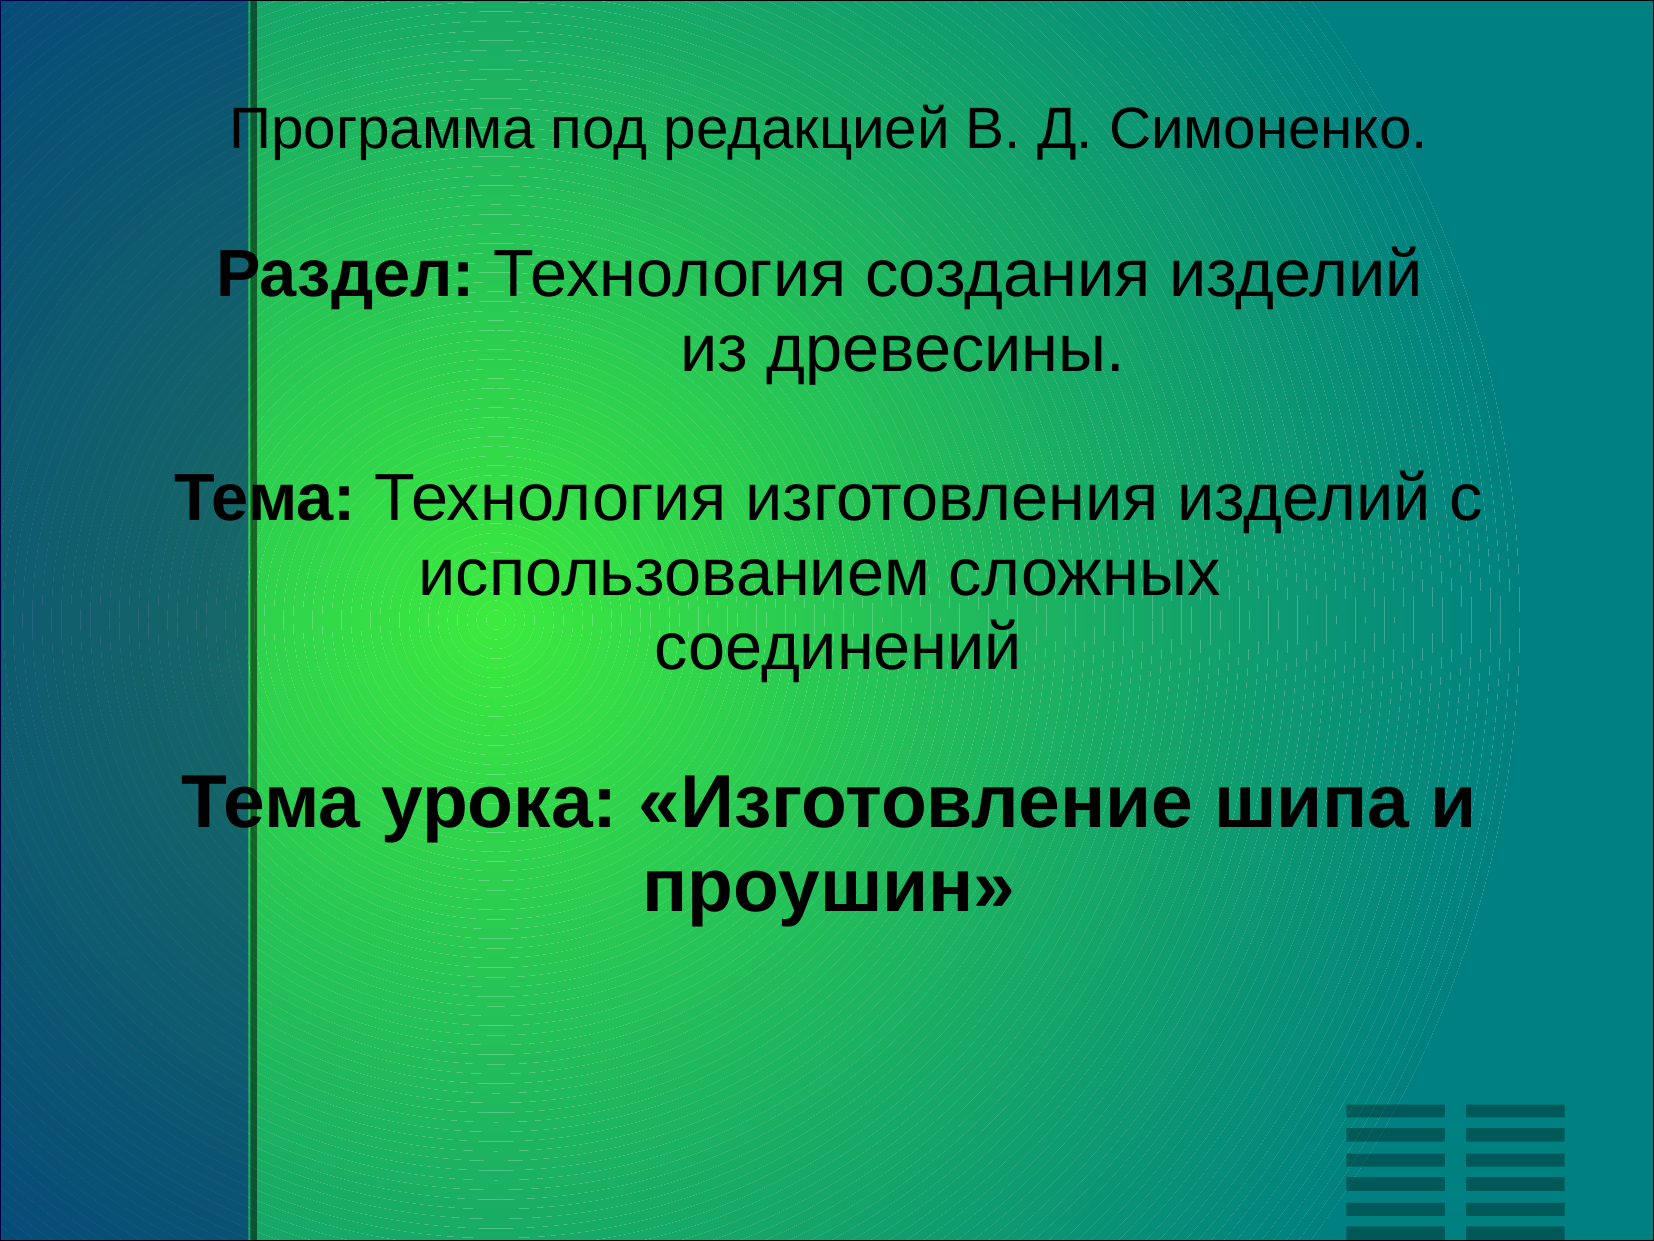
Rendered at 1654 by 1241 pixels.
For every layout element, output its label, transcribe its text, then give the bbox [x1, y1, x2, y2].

text_box Программа под редакцией В. Д. Симоненко. Раздел: Технология создания изделий из древесины. Тема: Технология изготовления изделий с использованием сложных соединений Тема урока: «Изготовление шипа и проушин» [15, 88, 1643, 1241]
